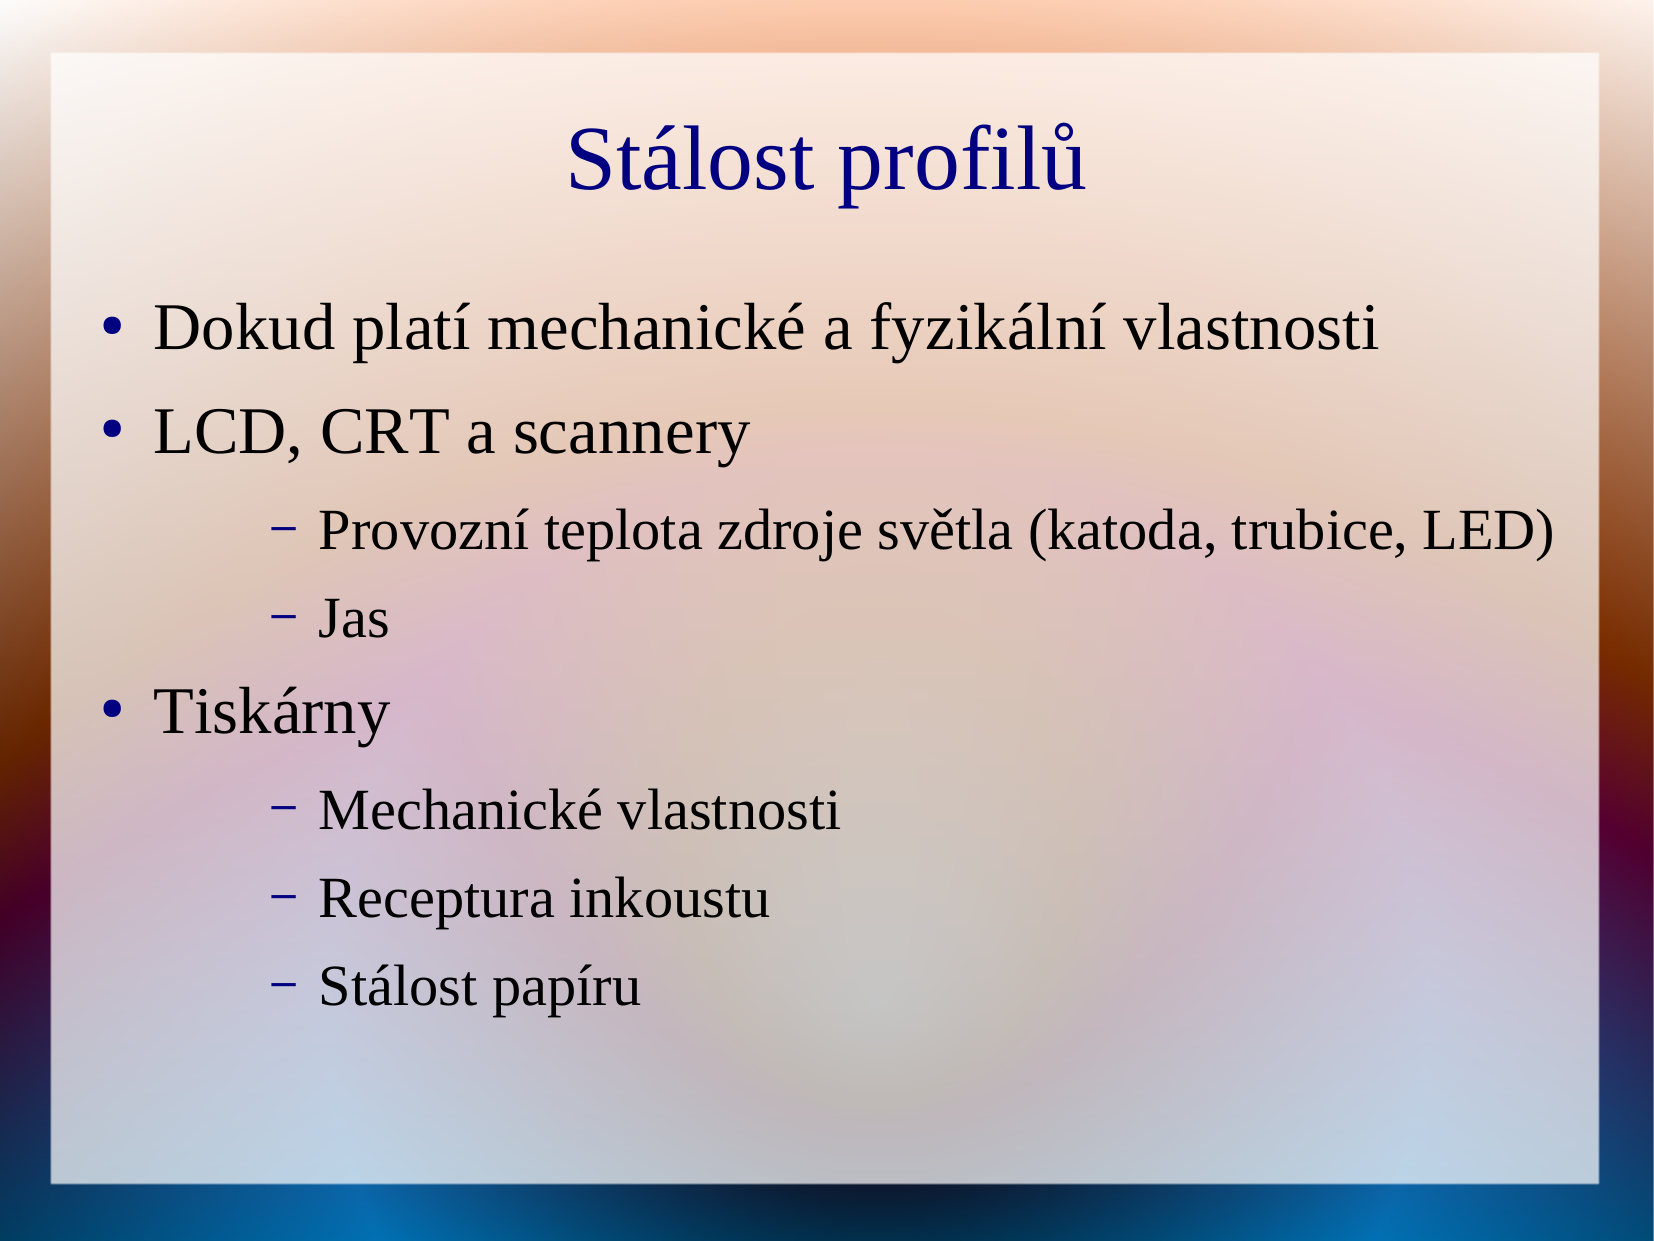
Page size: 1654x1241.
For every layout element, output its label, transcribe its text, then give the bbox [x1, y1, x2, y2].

title Stálost profilů [82, 55, 1571, 263]
list Dokud platí mechanické a fyzikální vlastnosti LCD, CRT a scannery Provozní teplota zdroje světla (katoda, trubice, LED) Jas Tiskárny Mechanické vlastnosti Receptura inkoustu Stálost papíru [82, 290, 1571, 1094]
picture [0, 0, 1654, 1241]
